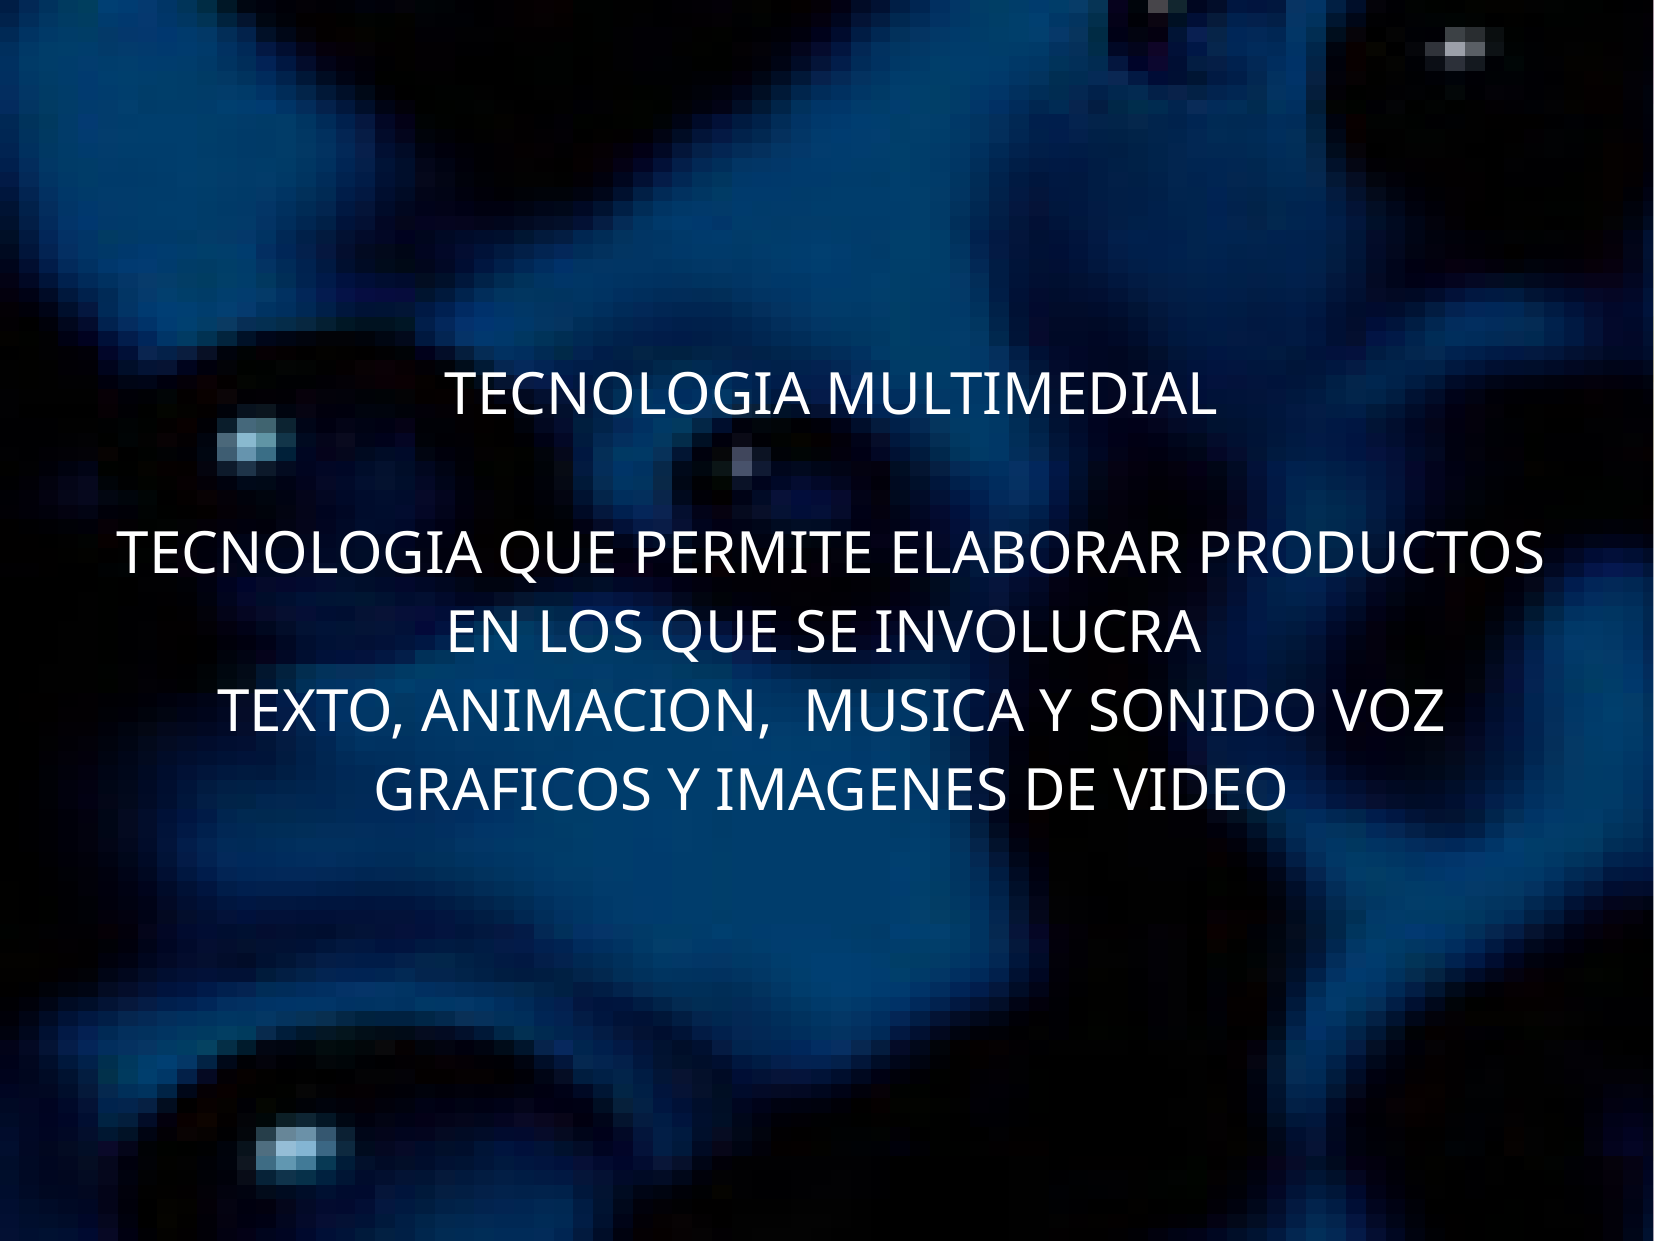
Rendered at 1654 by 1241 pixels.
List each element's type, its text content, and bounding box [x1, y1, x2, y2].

text_box TECNOLOGIA MULTIMEDIAL TECNOLOGIA QUE PERMITE ELABORAR PRODUCTOS EN LOS QUE SE INVOLUCRA TEXTO, ANIMACION, MUSICA Y SONIDO VOZ GRAFICOS Y IMAGENES DE VIDEO [59, 265, 1604, 1123]
picture [0, 0, 1654, 1241]
